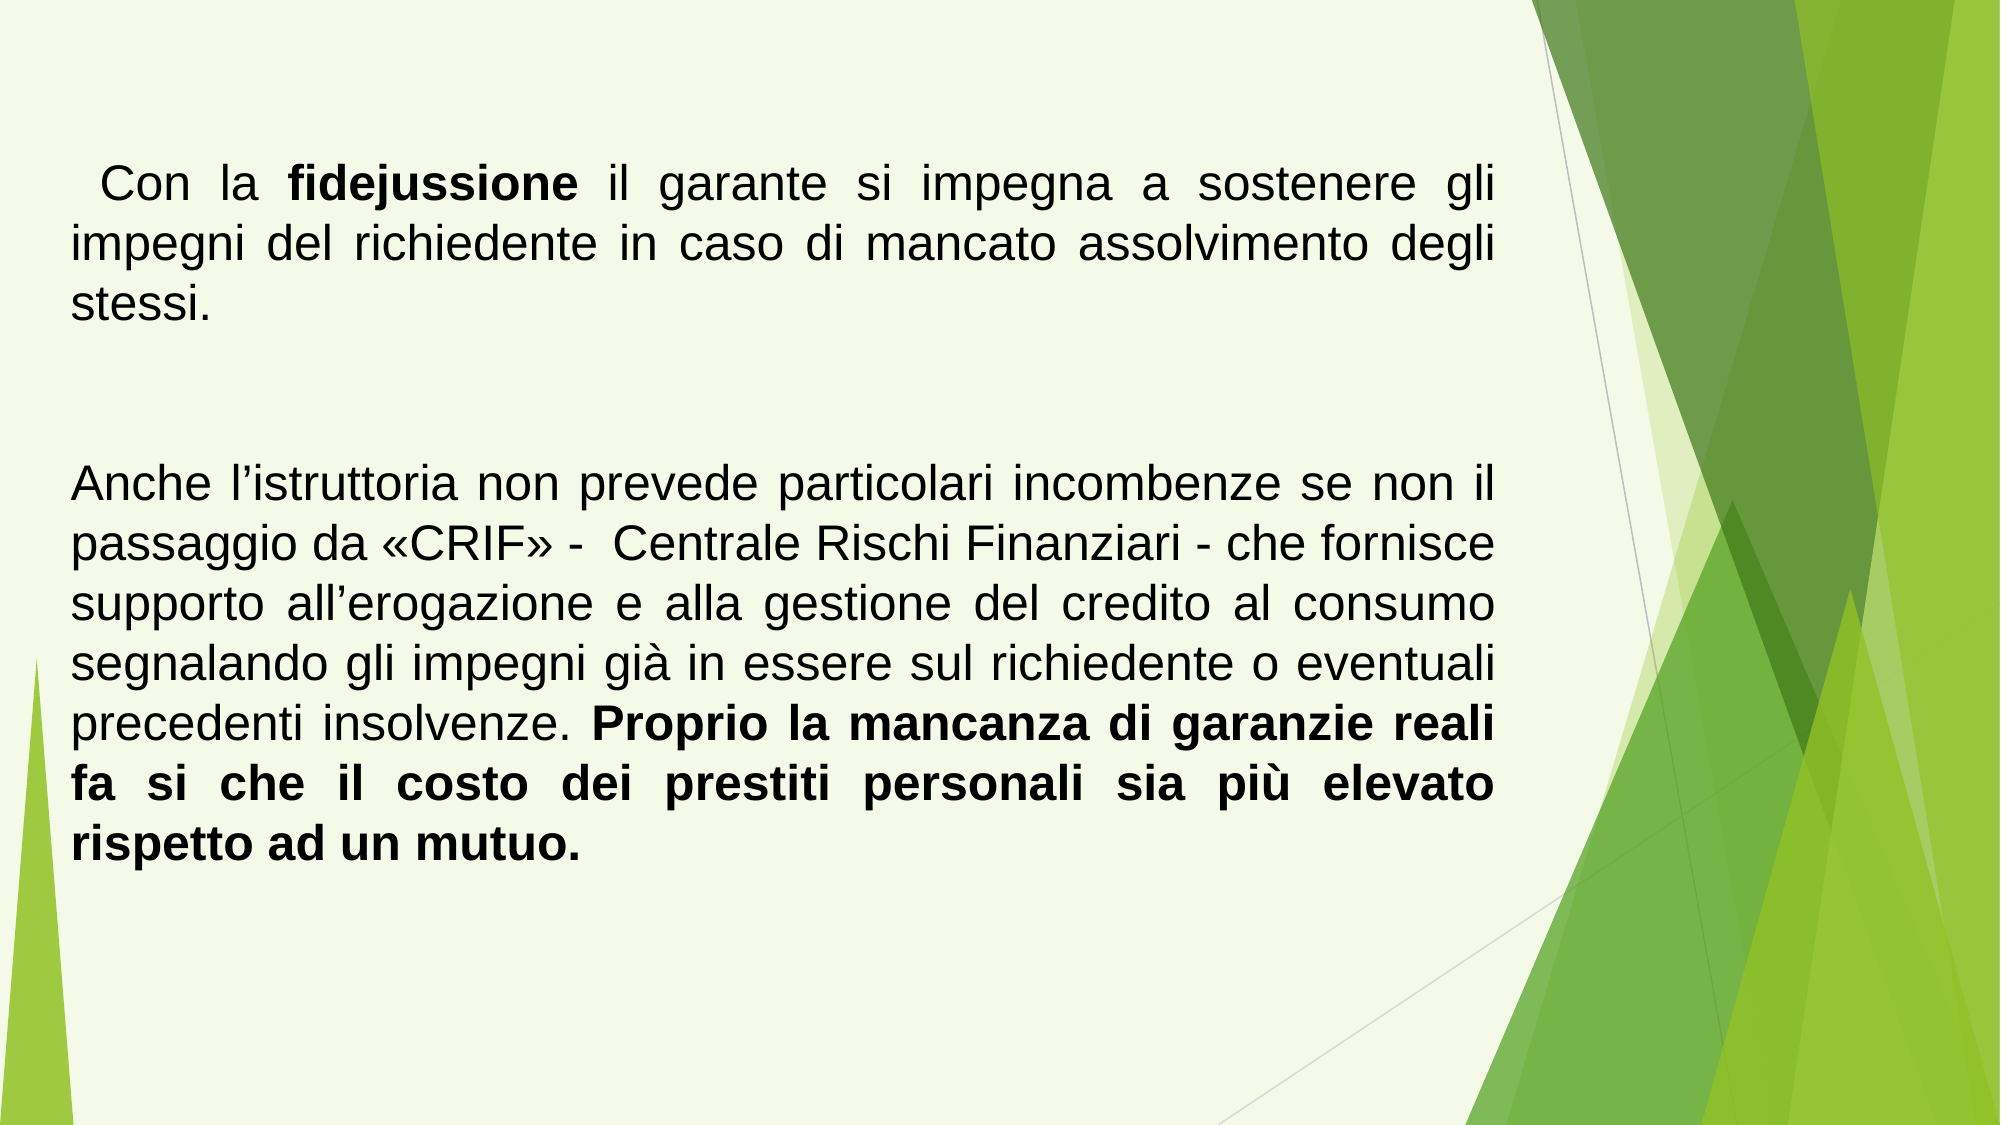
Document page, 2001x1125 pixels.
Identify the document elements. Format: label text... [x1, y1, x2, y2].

text_box Con la fidejussione il garante si impegna a sostenere gli impegni del richiedente in caso di mancato assolvimento degli stessi. Anche l’istruttoria non prevede particolari incombenze se non il passaggio da «CRIF» - Centrale Rischi Finanziari - che fornisce supporto all’erogazione e alla gestione del credito al consumo segnalando gli impegni già in essere sul richiedente o eventuali precedenti insolvenze. Proprio la mancanza di garanzie reali fa si che il costo dei prestiti personali sia più elevato rispetto ad un mutuo. [55, 143, 1512, 939]
